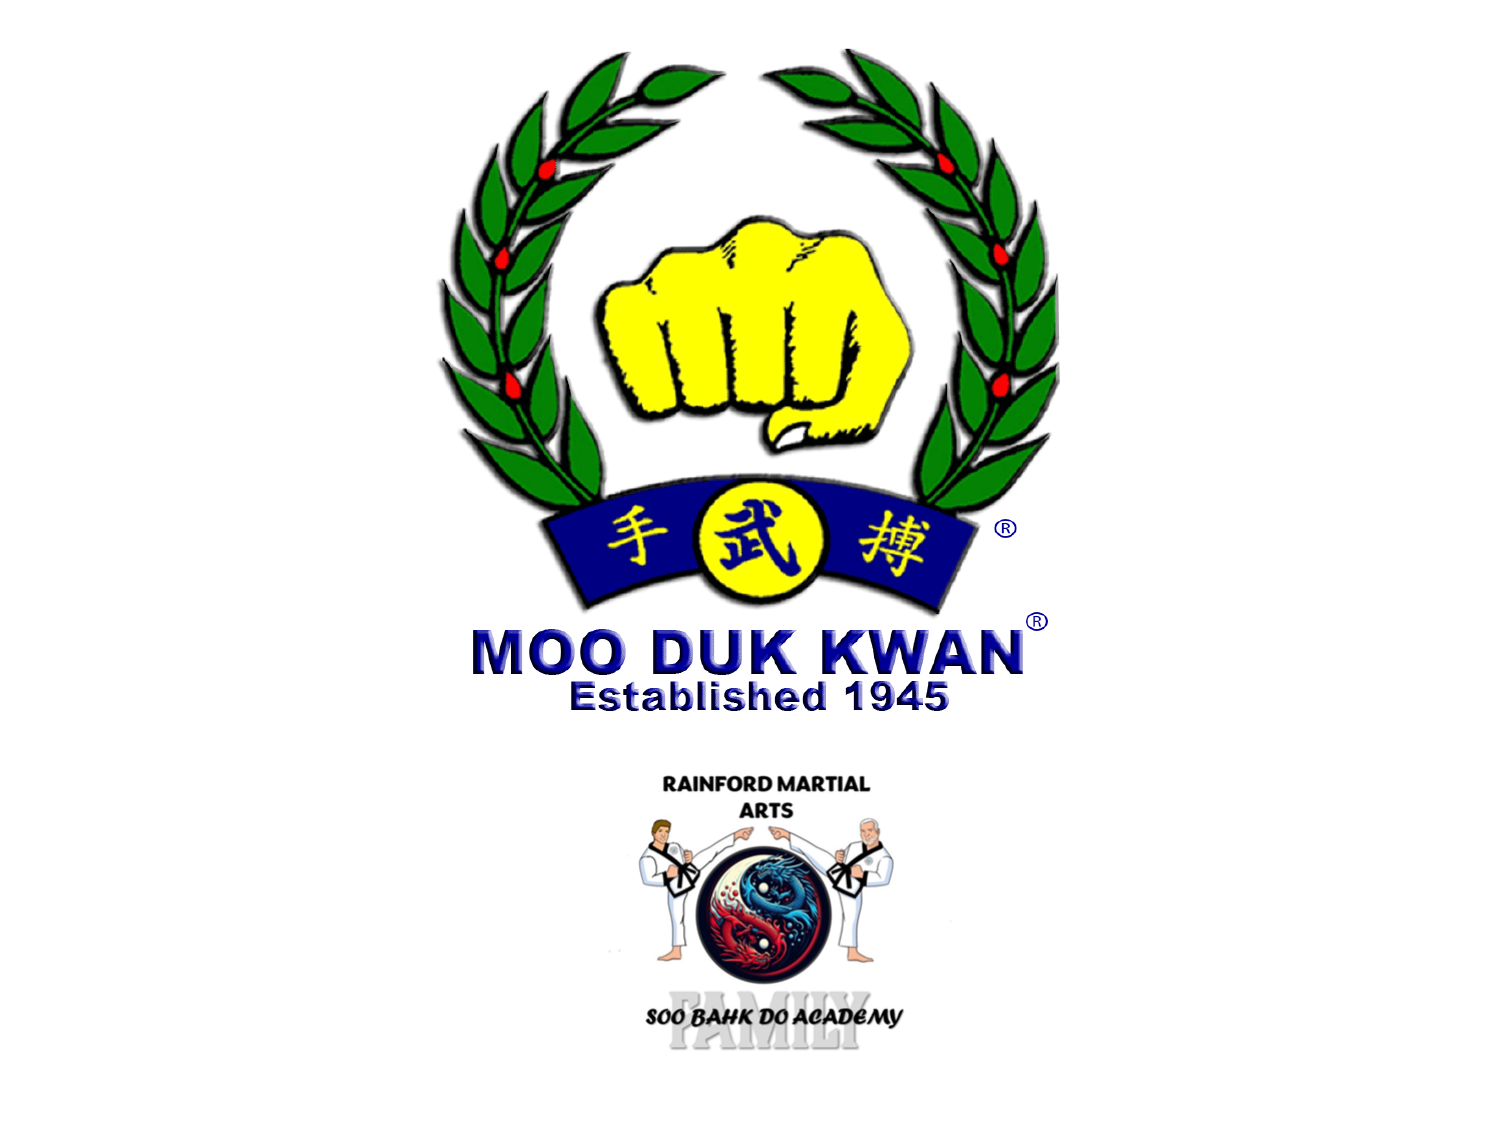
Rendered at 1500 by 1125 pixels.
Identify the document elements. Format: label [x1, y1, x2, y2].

picture [395, 38, 1105, 720]
picture [563, 760, 975, 1055]
